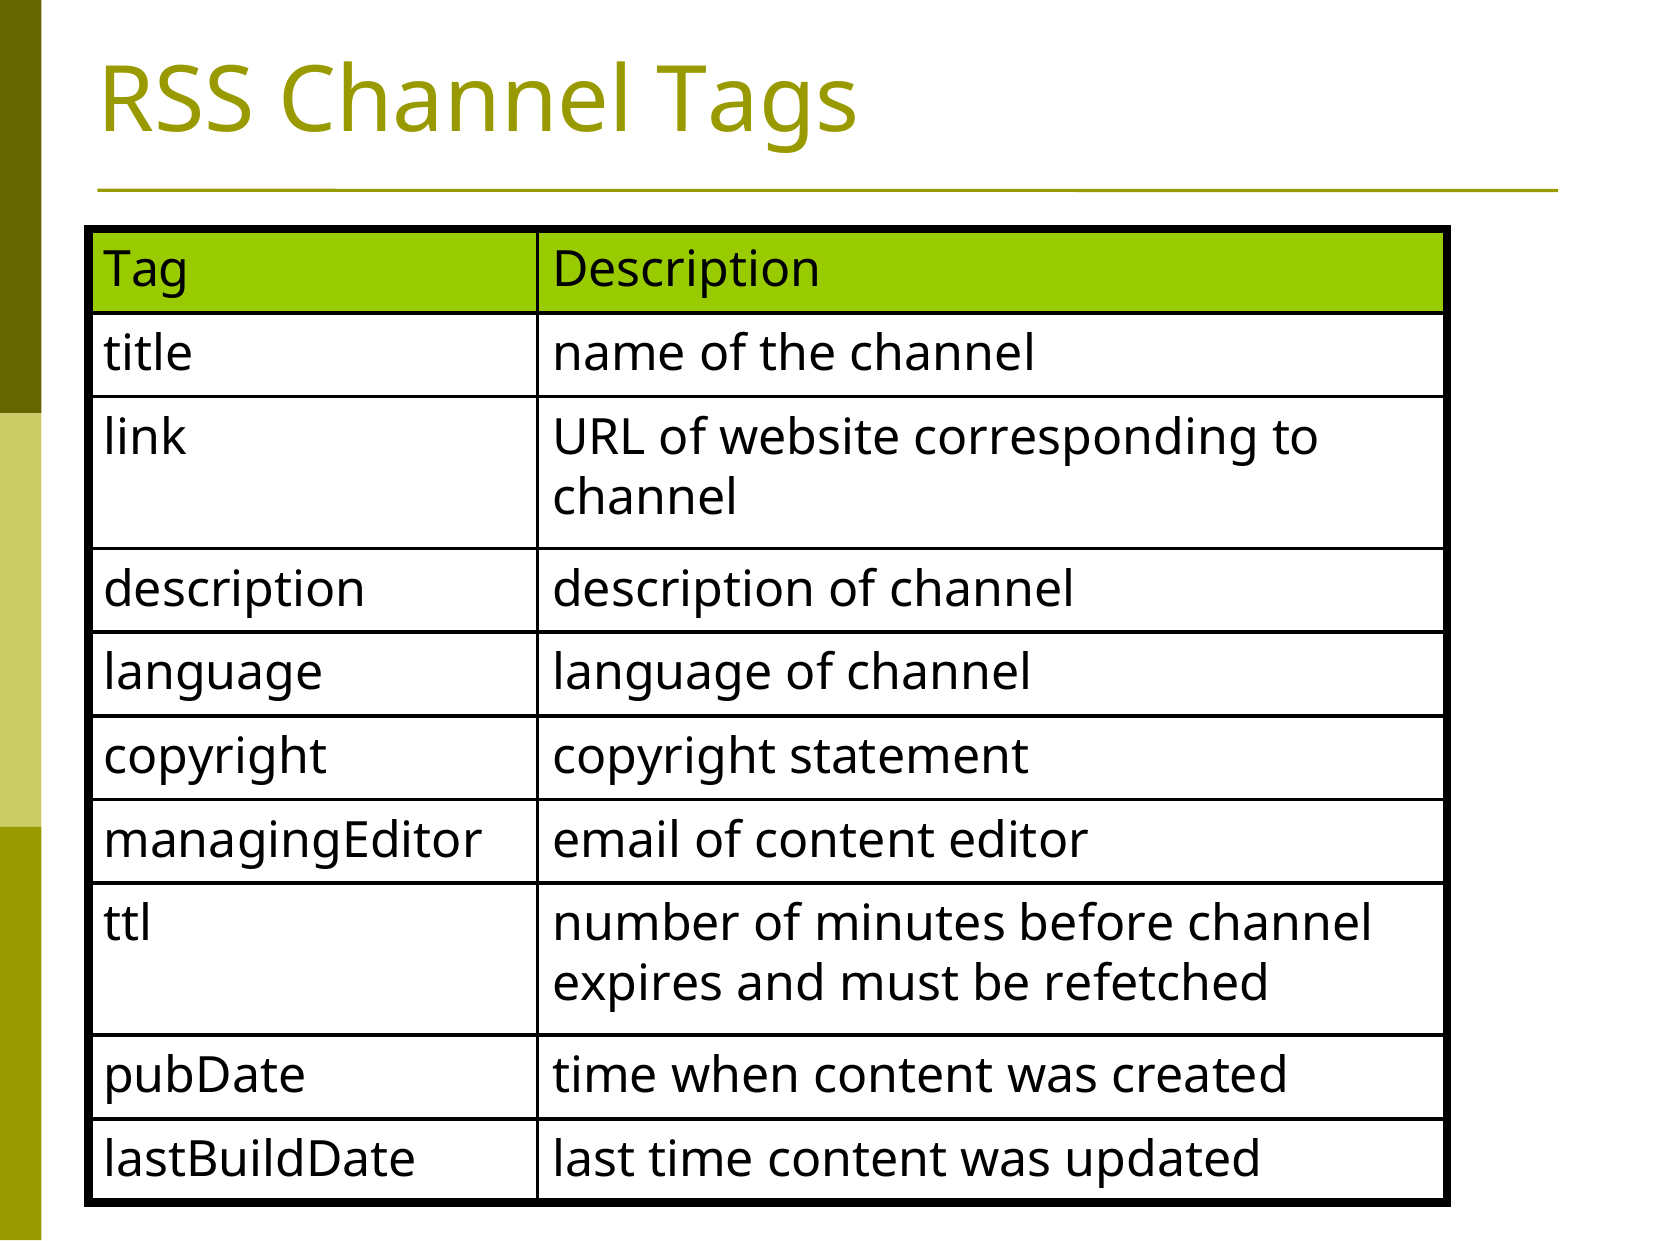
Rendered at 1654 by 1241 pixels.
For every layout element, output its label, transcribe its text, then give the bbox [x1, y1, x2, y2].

table_cell number of minutes before channel expires and must be refetched [539, 885, 1443, 1033]
table_cell ttl [93, 885, 536, 1033]
table_cell language of channel [539, 634, 1443, 714]
table_cell email of content editor [539, 801, 1443, 881]
table_cell copyright [93, 718, 536, 798]
table_cell URL of website corresponding to channel [539, 398, 1443, 547]
table_cell description of channel [539, 550, 1443, 630]
table_cell title [93, 315, 536, 395]
table_cell link [93, 398, 536, 547]
table_header Description [539, 233, 1443, 311]
table_cell language [93, 634, 536, 714]
table_cell lastBuildDate [93, 1121, 536, 1198]
table_cell managingEditor [93, 801, 536, 881]
table_cell copyright statement [539, 718, 1443, 798]
table_cell name of the channel [539, 315, 1443, 395]
table_header Tag [93, 233, 536, 311]
table_cell time when content was created [539, 1037, 1443, 1117]
table_cell last time content was updated [539, 1121, 1443, 1198]
table_cell pubDate [93, 1037, 536, 1117]
table_cell description [93, 550, 536, 630]
title RSS Channel Tags [82, 0, 1571, 164]
